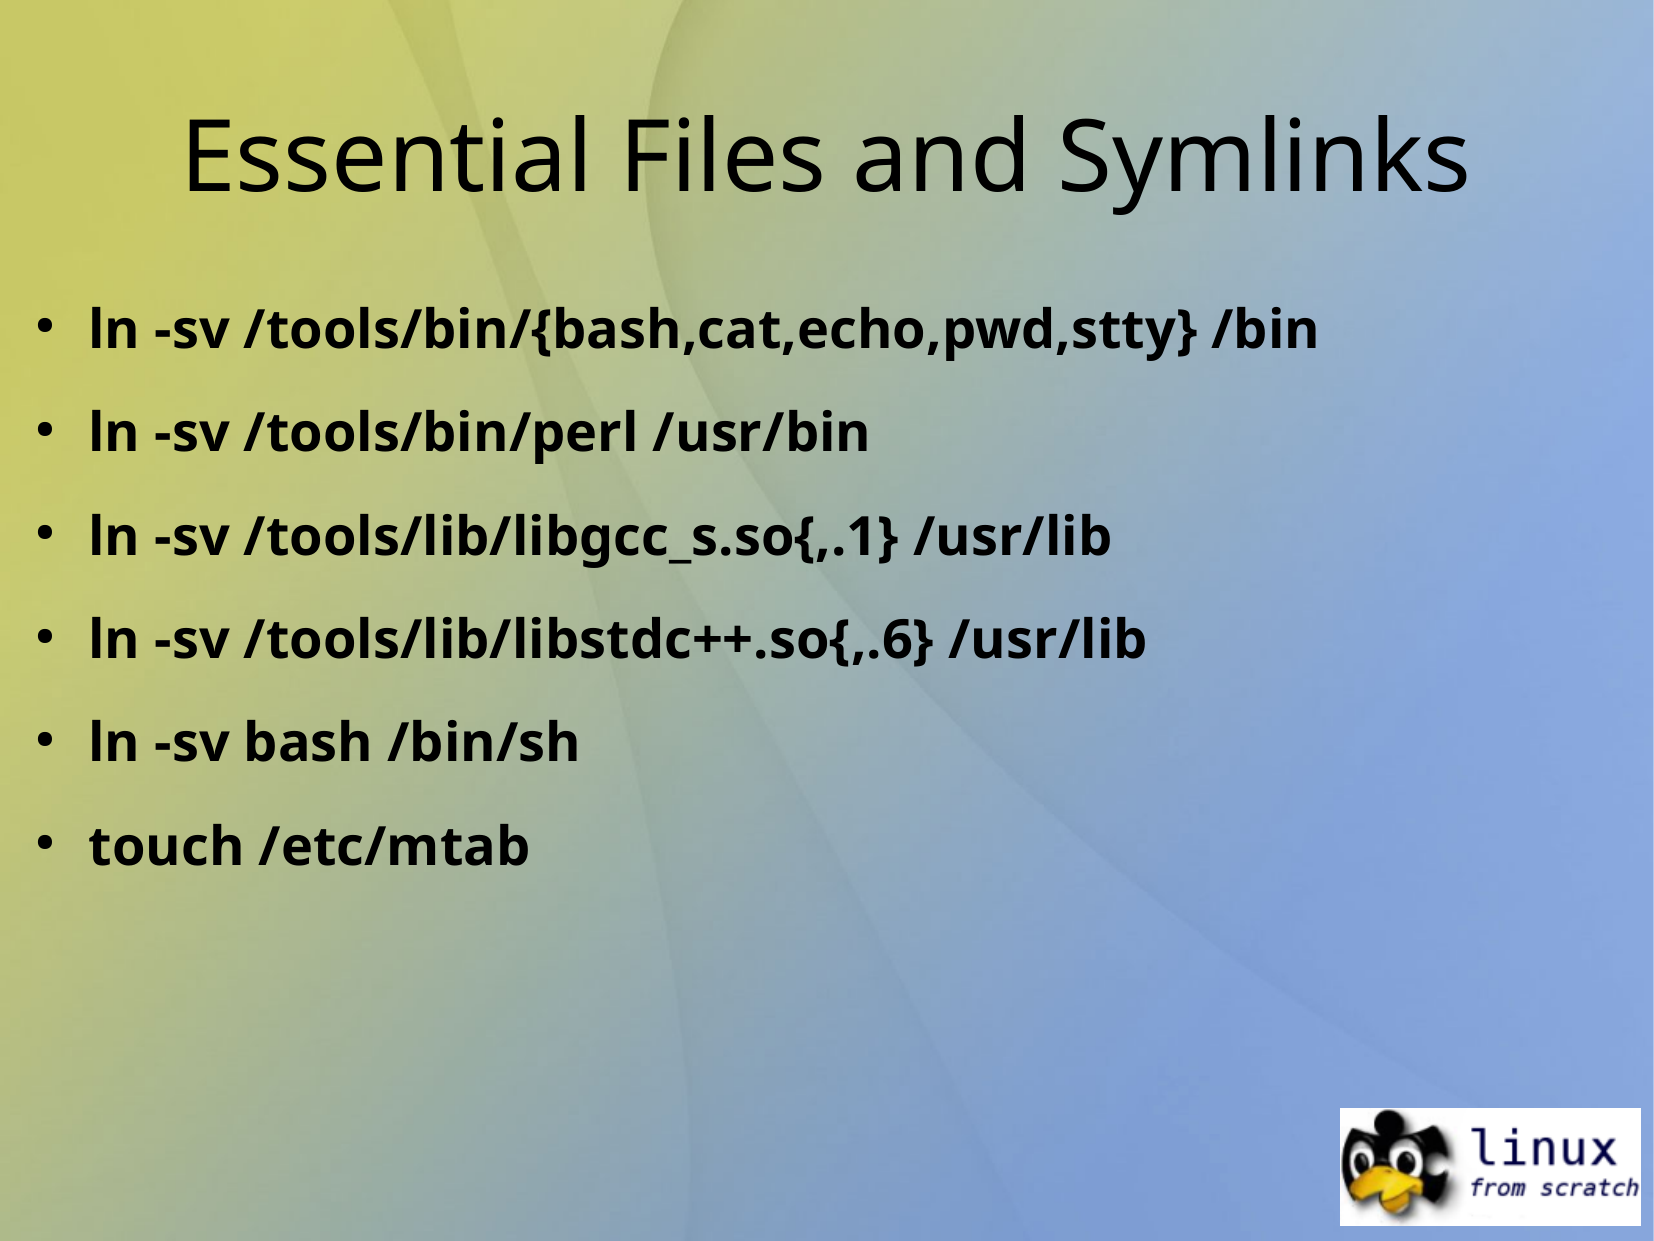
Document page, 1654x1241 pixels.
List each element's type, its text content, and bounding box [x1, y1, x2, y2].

title Essential Files and Symlinks [82, 56, 1571, 250]
picture [0, 0, 1654, 1241]
list ln -sv /tools/bin/{bash,cat,echo,pwd,stty} /bin ln -sv /tools/bin/perl /usr/bin ln -sv /tools/lib/libgcc_s.so{,.1} /usr/lib ln -sv /tools/lib/libstdc++.so{,.6} /usr/lib ln -sv bash /bin/sh touch /etc/mtab [17, 290, 1654, 1094]
